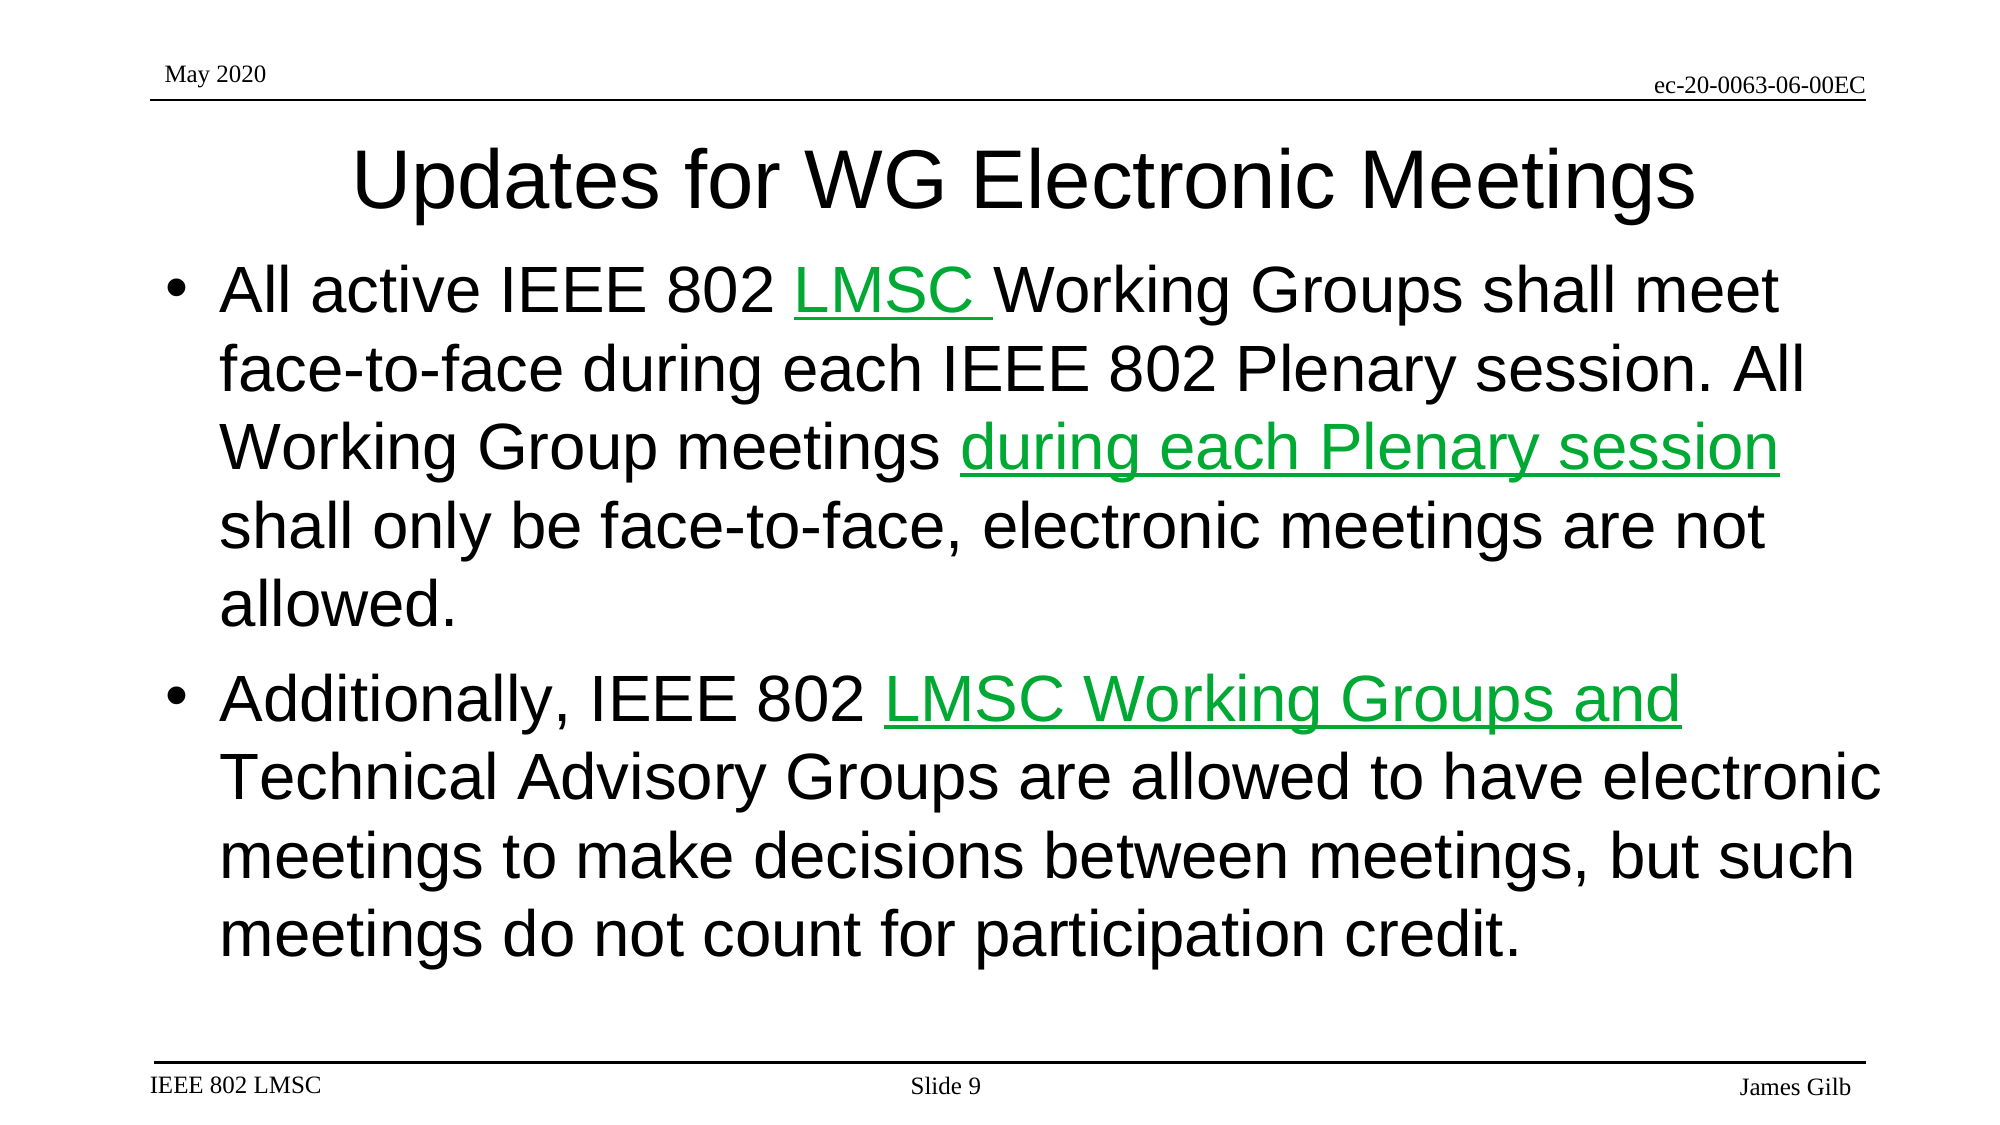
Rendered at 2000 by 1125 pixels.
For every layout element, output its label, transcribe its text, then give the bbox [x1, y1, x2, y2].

list All active IEEE 802 LMSC Working Groups shall meet face-to-face during each IEEE 802 Plenary session. All Working Group meetings during each Plenary session shall only be face-to-face, electronic meetings are not allowed. Additionally, IEEE 802 LMSC Working Groups and Technical Advisory Groups are allowed to have electronic meetings to make decisions between meetings, but such meetings do not count for participation credit. [149, 239, 1900, 1051]
title Updates for WG Electronic Meetings [149, 112, 1900, 238]
